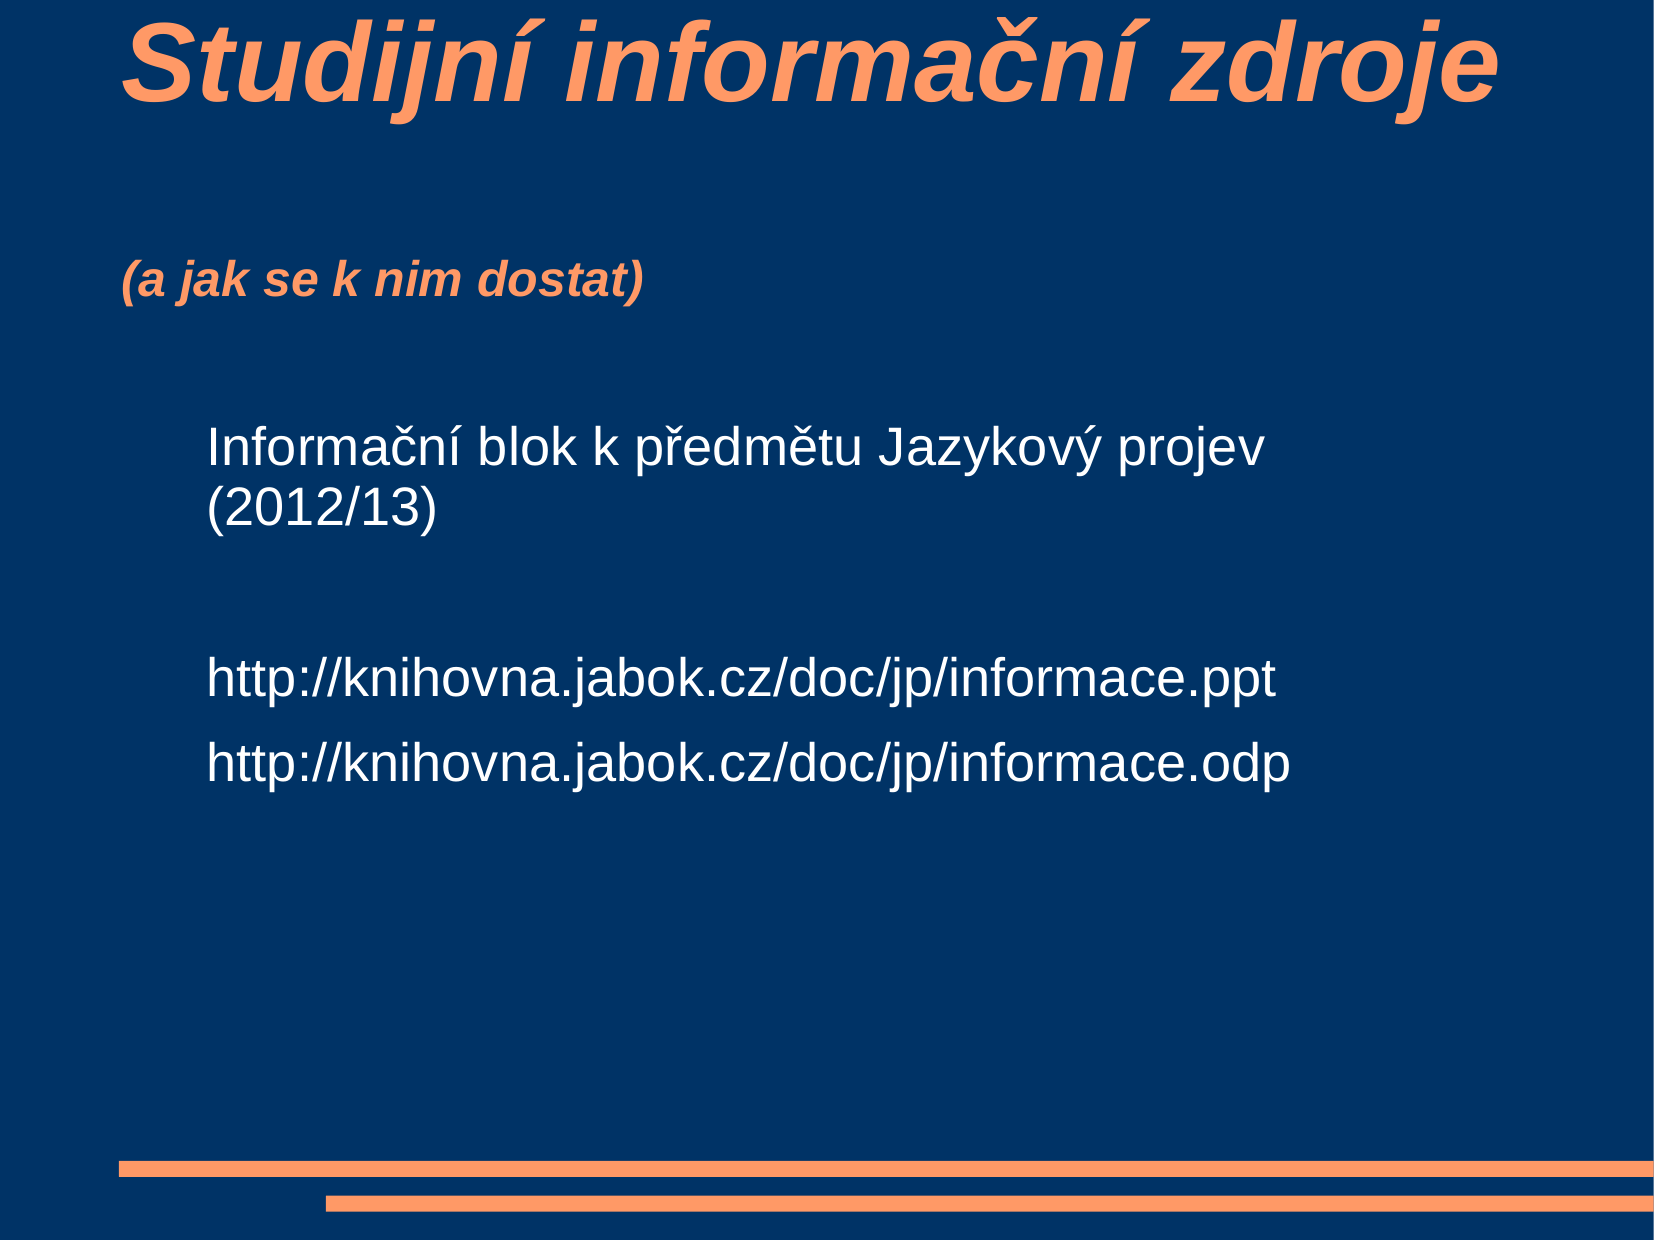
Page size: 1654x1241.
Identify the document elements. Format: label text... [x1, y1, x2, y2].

title Studijní informační zdroje (a jak se k nim dostat) [121, 0, 1534, 308]
text_box Informační blok k předmětu Jazykový projev (2012/13) http://knihovna.jabok.cz/doc/jp/informace.ppt http://knihovna.jabok.cz/doc/jp/informace.odp [206, 413, 1479, 1093]
